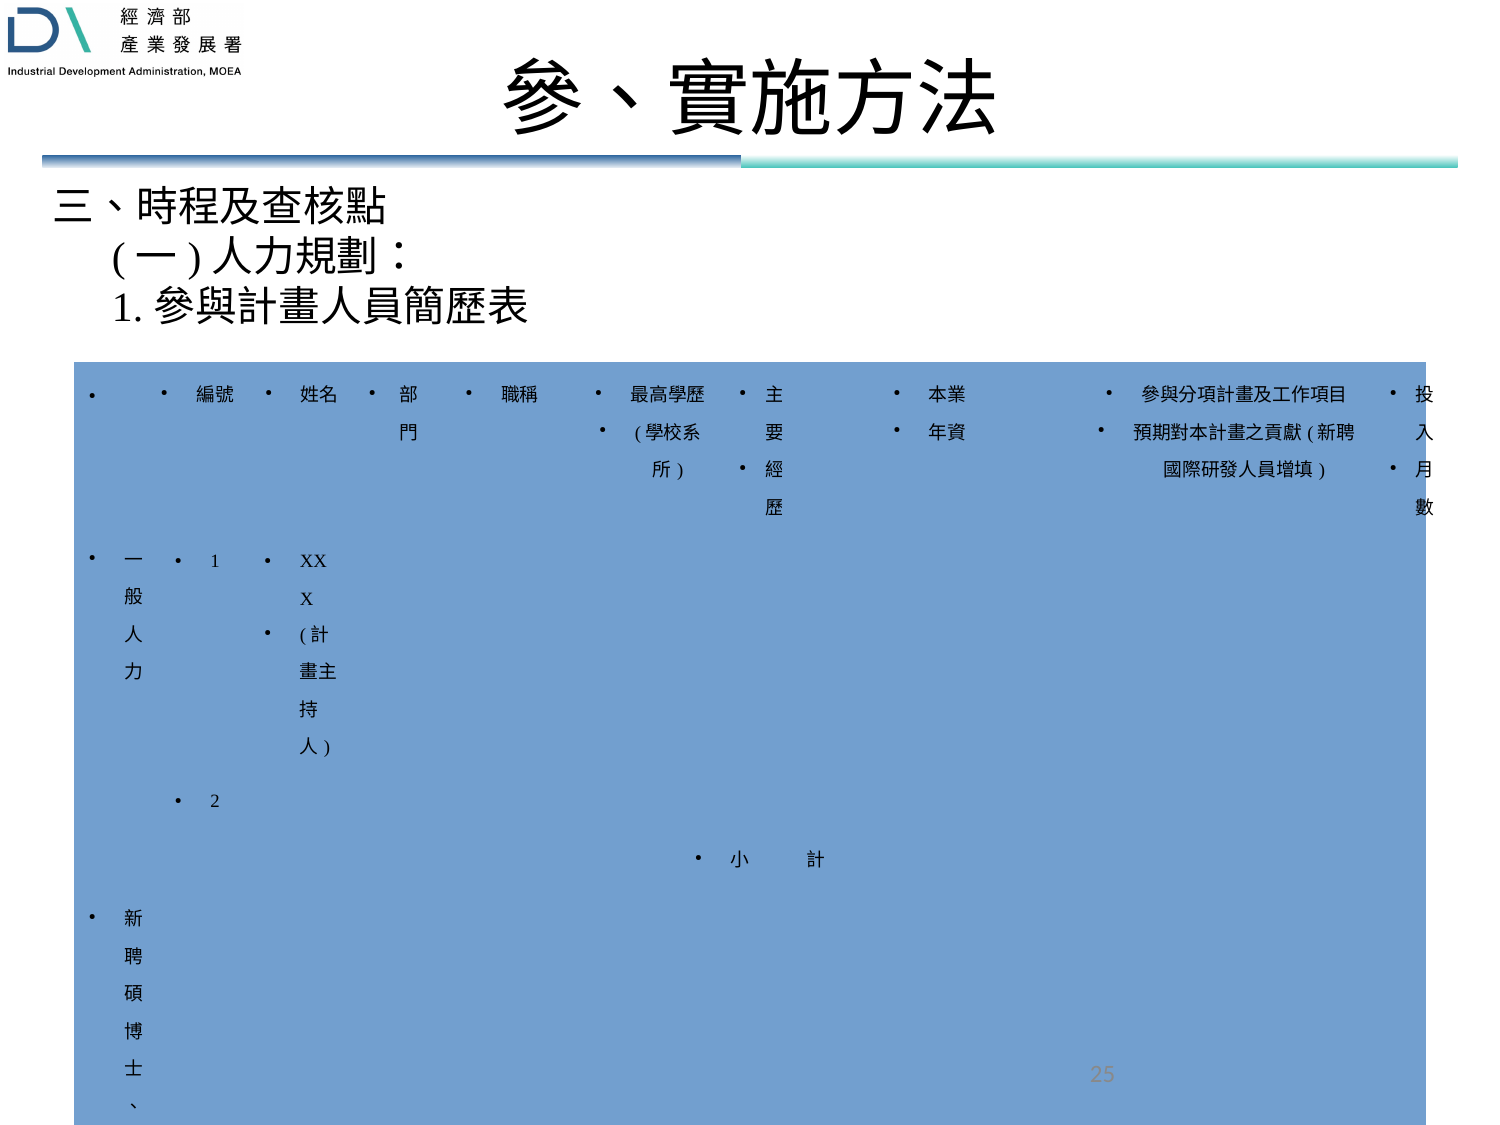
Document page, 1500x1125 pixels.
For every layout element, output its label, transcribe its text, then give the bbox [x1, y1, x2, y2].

table_cell [1078, 527, 1375, 767]
table_cell [428, 1006, 576, 1066]
table_cell [428, 946, 576, 1006]
table_cell [725, 1066, 782, 1125]
table_cell [1375, 1006, 1426, 1042]
table_header 最高學歷 (學校系所) [576, 362, 725, 527]
table_header 參與分項計畫及工作項目 預期對本計畫之貢獻(新聘國際研發人員增填) [1078, 362, 1375, 527]
table_cell [782, 946, 1078, 1006]
table_cell [145, 946, 250, 1006]
text_box 三、時程及查核點 (一)人力規劃： 1.參與計畫人員簡歷表 [38, 173, 1388, 338]
table_cell [354, 946, 428, 1006]
table_cell [725, 886, 782, 946]
table_header 本業 年資 [782, 362, 1078, 527]
table_cell [1078, 1006, 1375, 1042]
table_cell [250, 946, 354, 1006]
table_header [74, 362, 145, 527]
table_cell [145, 1006, 250, 1066]
table_cell [576, 1066, 725, 1125]
table_cell [428, 886, 576, 946]
table_cell [1078, 1103, 1375, 1125]
table_cell [354, 1066, 428, 1125]
table_cell [725, 1006, 782, 1066]
table_cell 新聘碩博士、國際研發人力 [74, 886, 145, 1125]
table_cell 小 計 [145, 827, 1375, 886]
table_cell [1078, 767, 1375, 827]
table_header 主要 經歷 [725, 362, 782, 527]
table_cell [1375, 767, 1426, 827]
table_cell [782, 1006, 1078, 1066]
table_cell 一般人力 [74, 527, 145, 886]
table_cell [1375, 1103, 1426, 1125]
table_cell [250, 1066, 354, 1125]
table_cell [782, 527, 1078, 767]
title 參、實施方法 [75, 19, 1426, 171]
table_cell [576, 527, 725, 767]
table_cell 2 [145, 767, 250, 827]
table_cell [1078, 946, 1375, 1006]
table_cell [725, 767, 782, 827]
table_cell [1375, 886, 1426, 946]
table_cell [1375, 946, 1426, 1006]
table_header 編號 [145, 362, 250, 527]
table_cell XXX (計畫主持人) [250, 527, 354, 767]
table_cell [1375, 827, 1426, 886]
text_box 25 [1074, 1042, 1426, 1103]
table_cell [1375, 527, 1426, 767]
table_cell [725, 527, 782, 767]
table_cell [354, 527, 428, 767]
table_cell [1078, 886, 1375, 946]
table_cell [145, 886, 250, 946]
table_header 職稱 [428, 362, 576, 527]
table_cell [782, 767, 1078, 827]
table_cell [782, 1066, 1078, 1125]
table_header 投入 月數 [1375, 362, 1426, 527]
table_cell [576, 1006, 725, 1066]
table_cell [250, 1006, 354, 1066]
table_cell [576, 767, 725, 827]
table_cell [354, 886, 428, 946]
table_header 姓名 [250, 362, 354, 527]
table_cell [428, 1066, 576, 1125]
table_cell [250, 886, 354, 946]
table_header 部門 [354, 362, 428, 527]
table_cell [250, 767, 354, 827]
table_cell [354, 767, 428, 827]
table_cell 1 [145, 527, 250, 767]
table_cell [725, 946, 782, 1006]
table_cell [354, 1006, 428, 1066]
table_cell [145, 1066, 250, 1125]
table_cell [576, 946, 725, 1006]
table_cell [428, 767, 576, 827]
table_cell [428, 527, 576, 767]
table_cell [576, 886, 725, 946]
table_cell [782, 886, 1078, 946]
